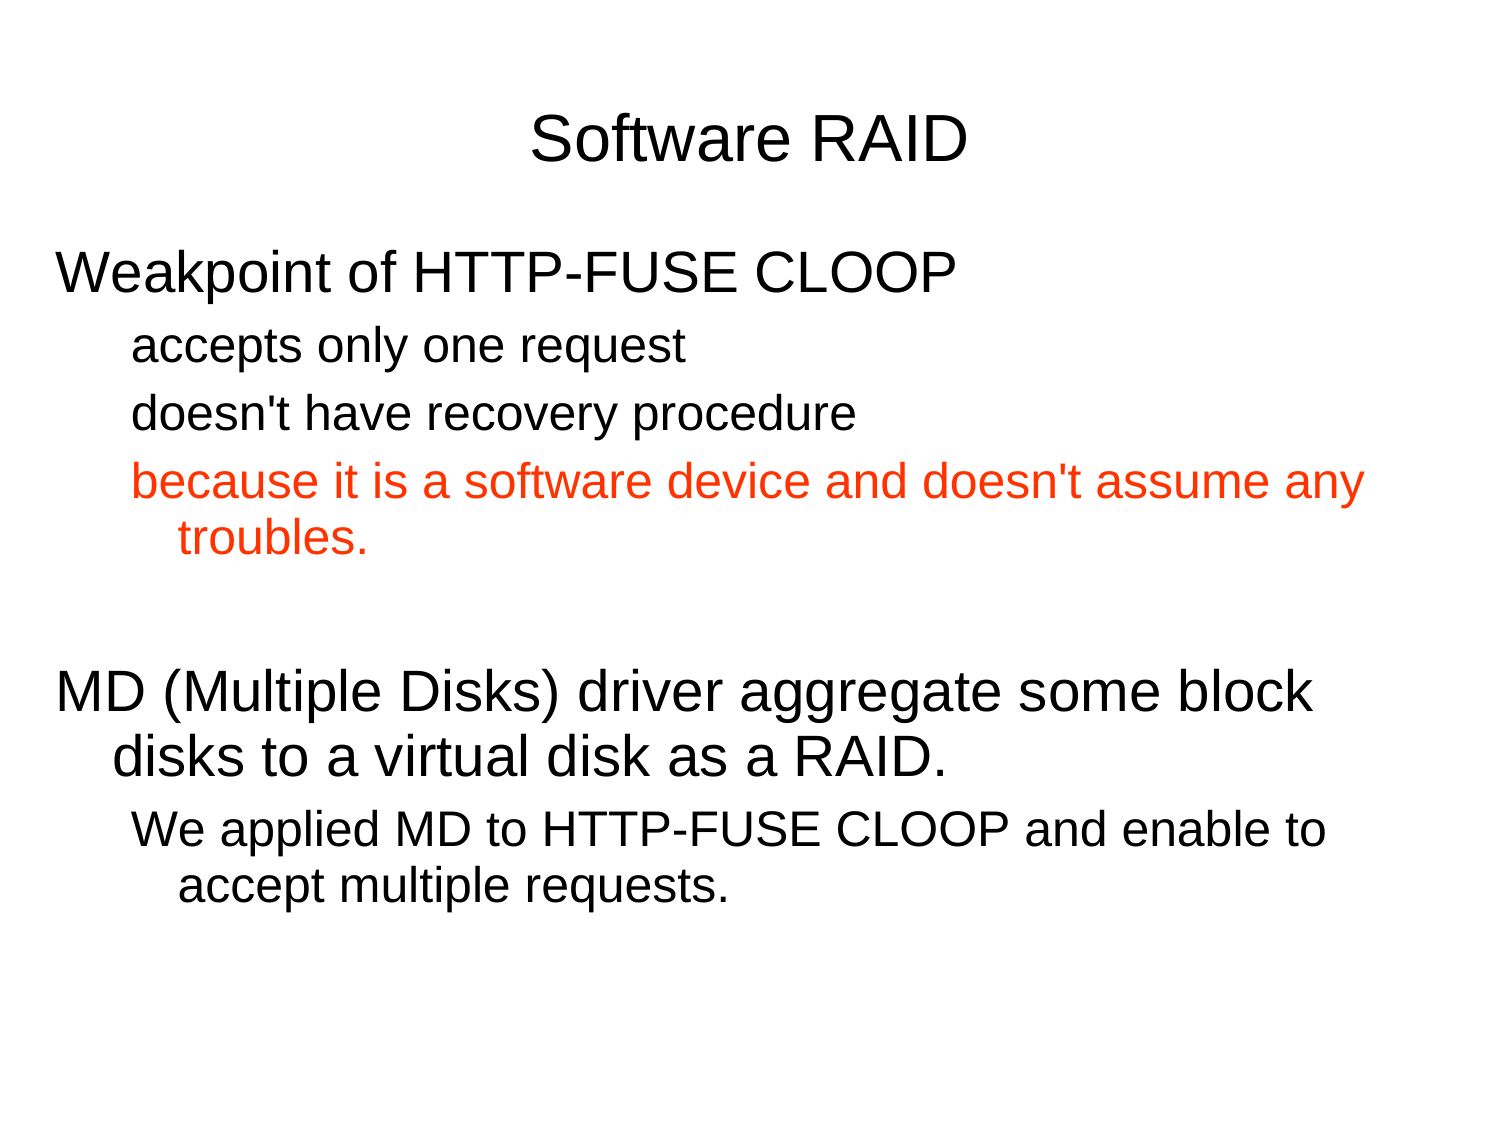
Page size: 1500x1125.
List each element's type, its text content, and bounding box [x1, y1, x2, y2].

list Weakpoint of HTTP-FUSE CLOOP accepts only one request doesn't have recovery procedure because it is a software device and doesn't assume any troubles. MD (Multiple Disks) driver aggregate some block disks to a virtual disk as a RAID. We applied MD to HTTP-FUSE CLOOP and enable to accept multiple requests. [41, 231, 1467, 1047]
title Software RAID [75, 45, 1426, 231]
